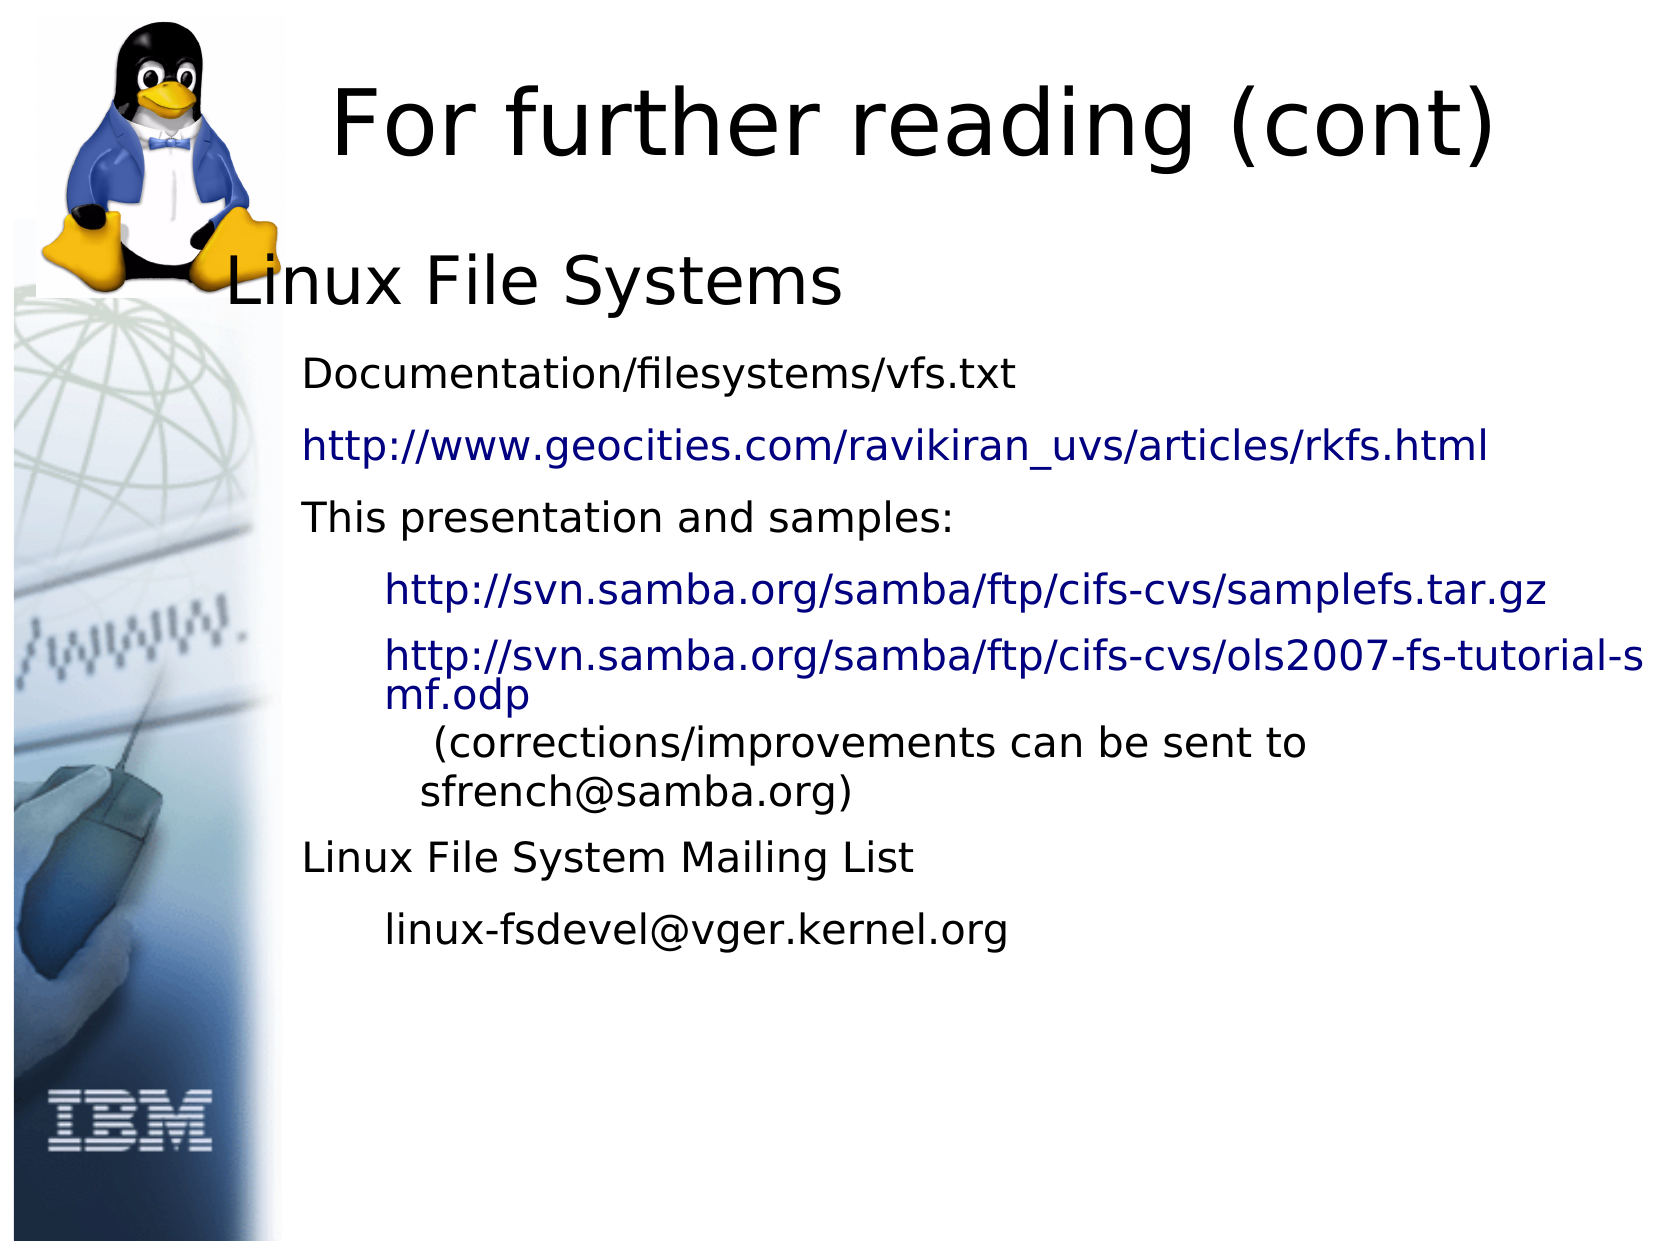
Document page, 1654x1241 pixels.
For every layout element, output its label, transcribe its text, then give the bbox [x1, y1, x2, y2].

list Linux File Systems Documentation/filesystems/vfs.txt http://www.geocities.com/ravikiran_uvs/articles/rkfs.html This presentation and samples: http://svn.samba.org/samba/ftp/cifs-cvs/samplefs.tar.gz http://svn.samba.org/samba/ftp/cifs-cvs/ols2007-fs-tutorial-smf.odp (corrections/improvements can be sent to sfrench@samba.org) Linux File System Mailing List linux-fsdevel@vger.kernel.org [206, 243, 1654, 1182]
title For further reading (cont) [301, 39, 1528, 209]
